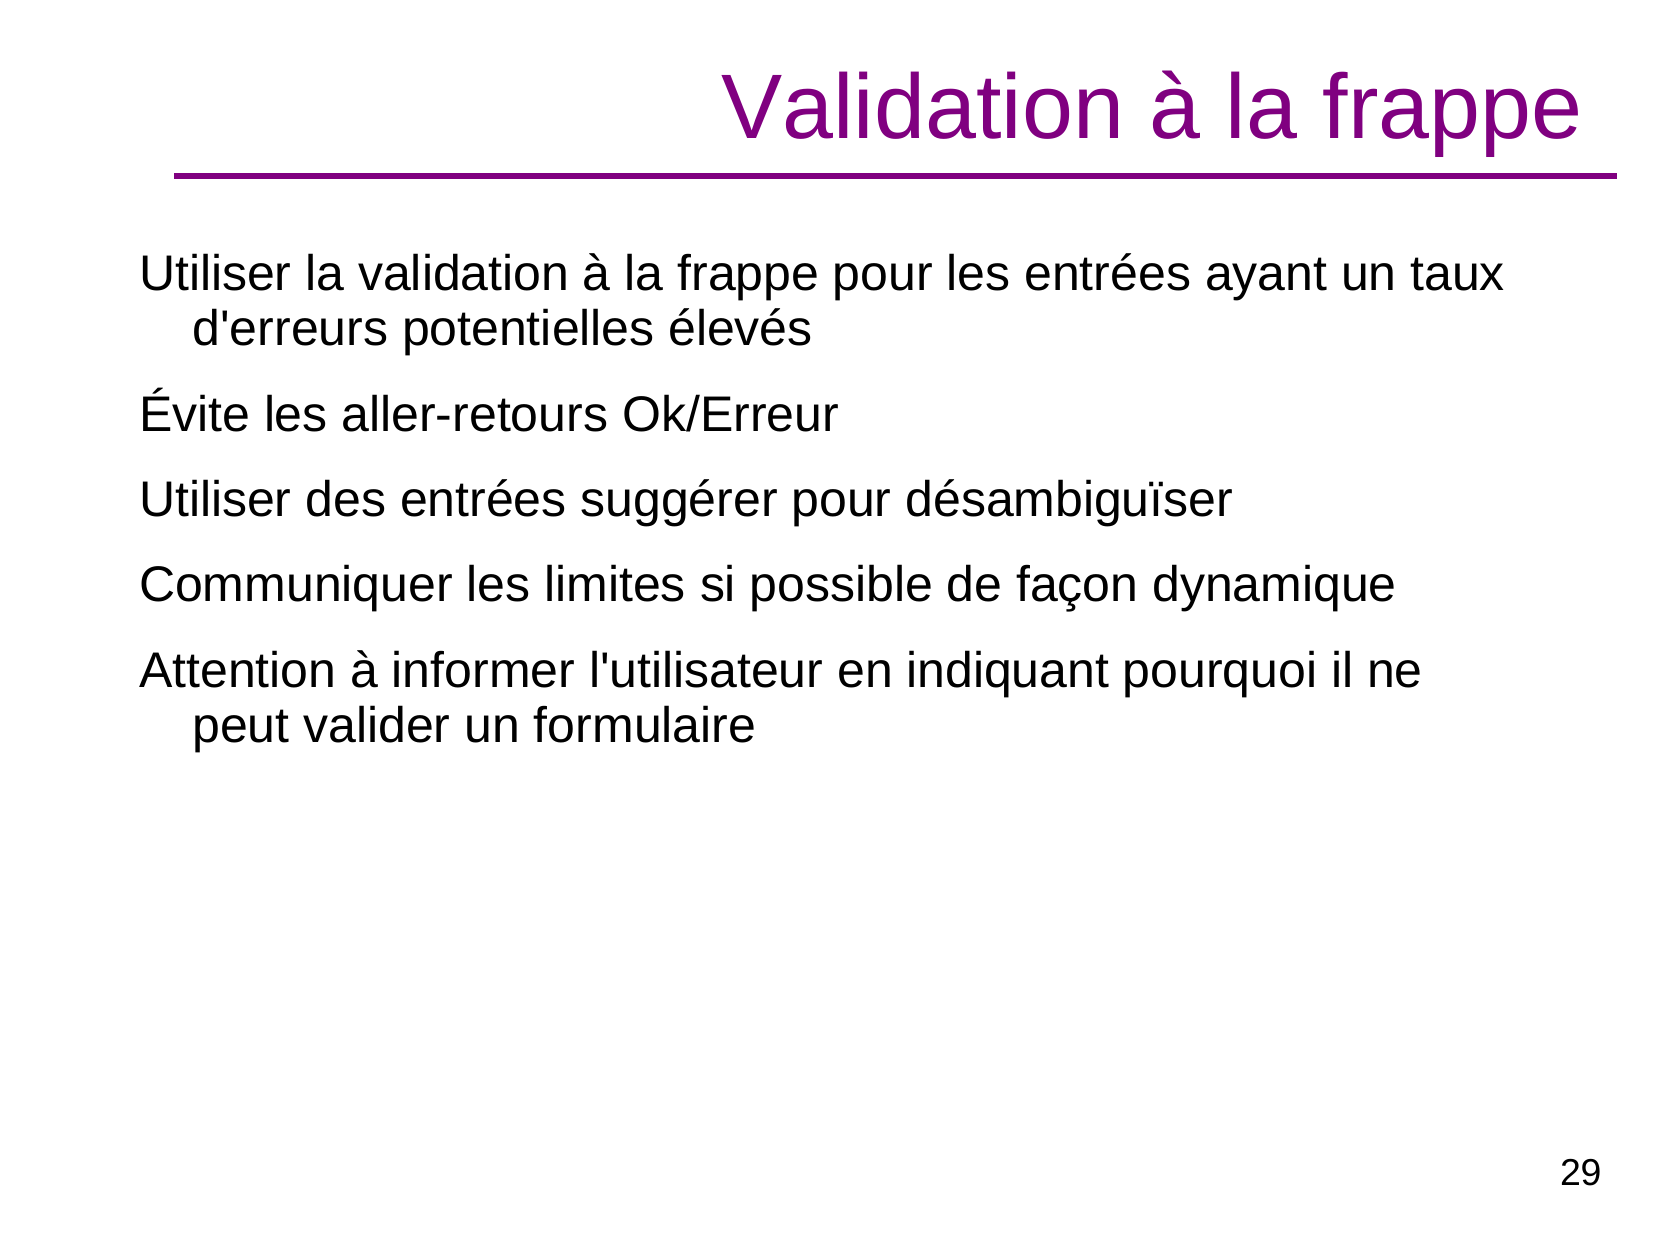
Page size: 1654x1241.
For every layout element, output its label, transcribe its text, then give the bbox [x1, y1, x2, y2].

list Utiliser la validation à la frappe pour les entrées ayant un taux d'erreurs potentielles élevés Évite les aller-retours Ok/Erreur Utiliser des entrées suggérer pour désambiguïser Communiquer les limites si possible de façon dynamique Attention à informer l'utilisateur en indiquant pourquoi il ne peut valider un formulaire [121, 244, 1534, 1162]
title Validation à la frappe [84, 39, 1584, 176]
